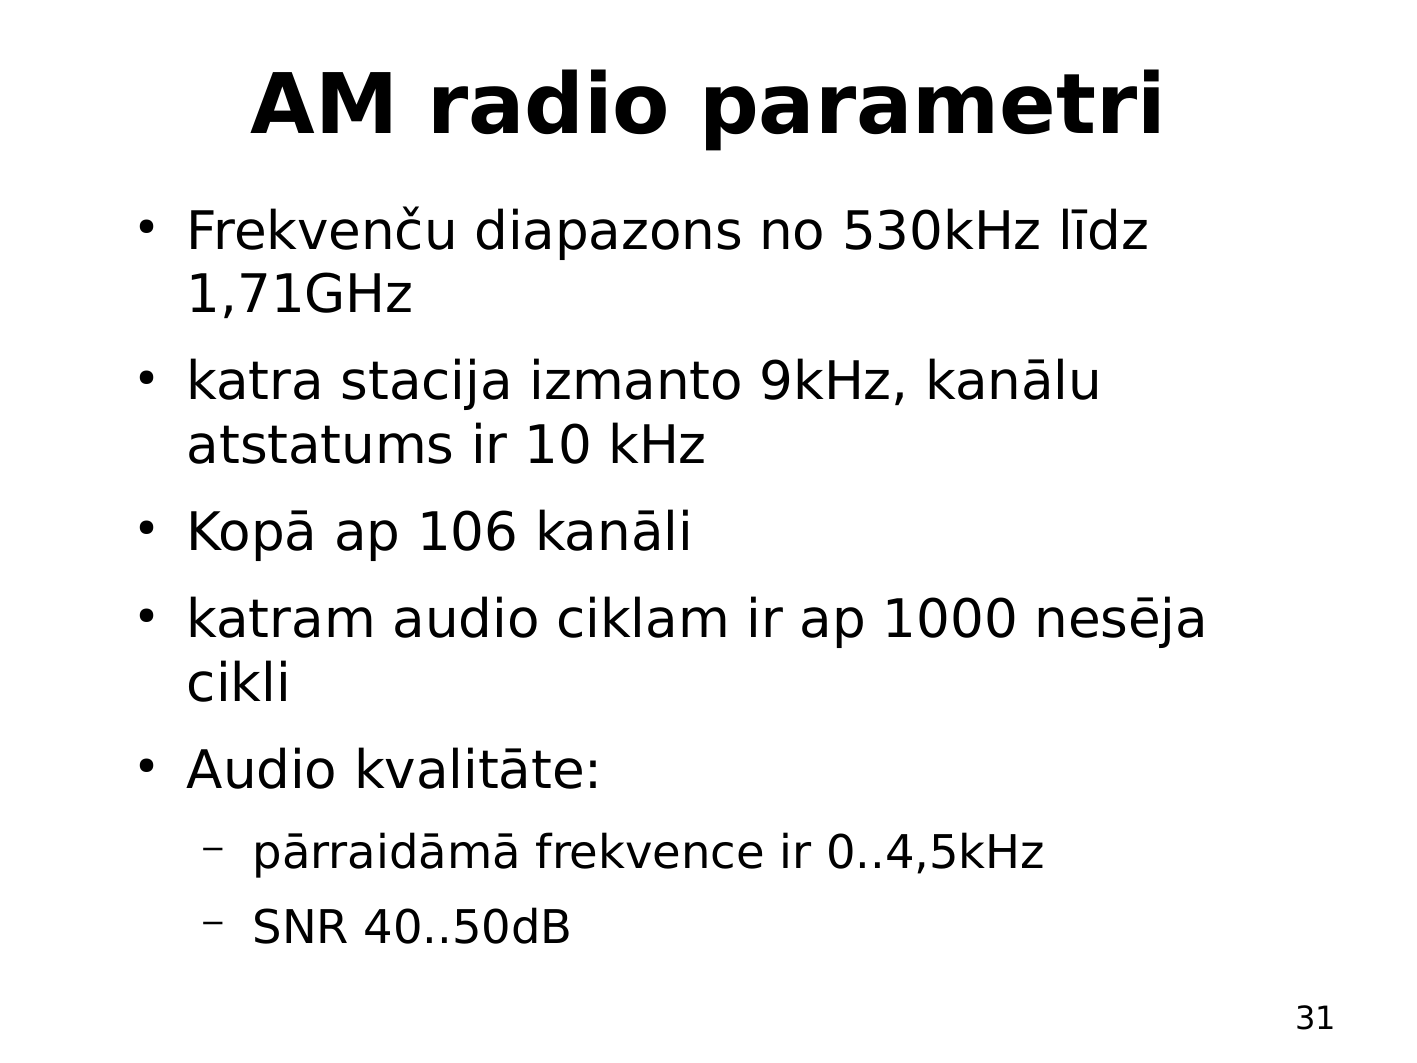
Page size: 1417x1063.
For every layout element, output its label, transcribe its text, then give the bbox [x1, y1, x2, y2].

title AM radio parametri [106, 11, 1311, 188]
list Frekvenču diapazons no 530kHz līdz 1,71GHz katra stacija izmanto 9kHz, kanālu atstatums ir 10 kHz Kopā ap 106 kanāli katram audio ciklam ir ap 1000 nesēja cikli Audio kvalitāte: pārraidāmā frekvence ir 0..4,5kHz SNR 40..50dB [106, 188, 1311, 968]
